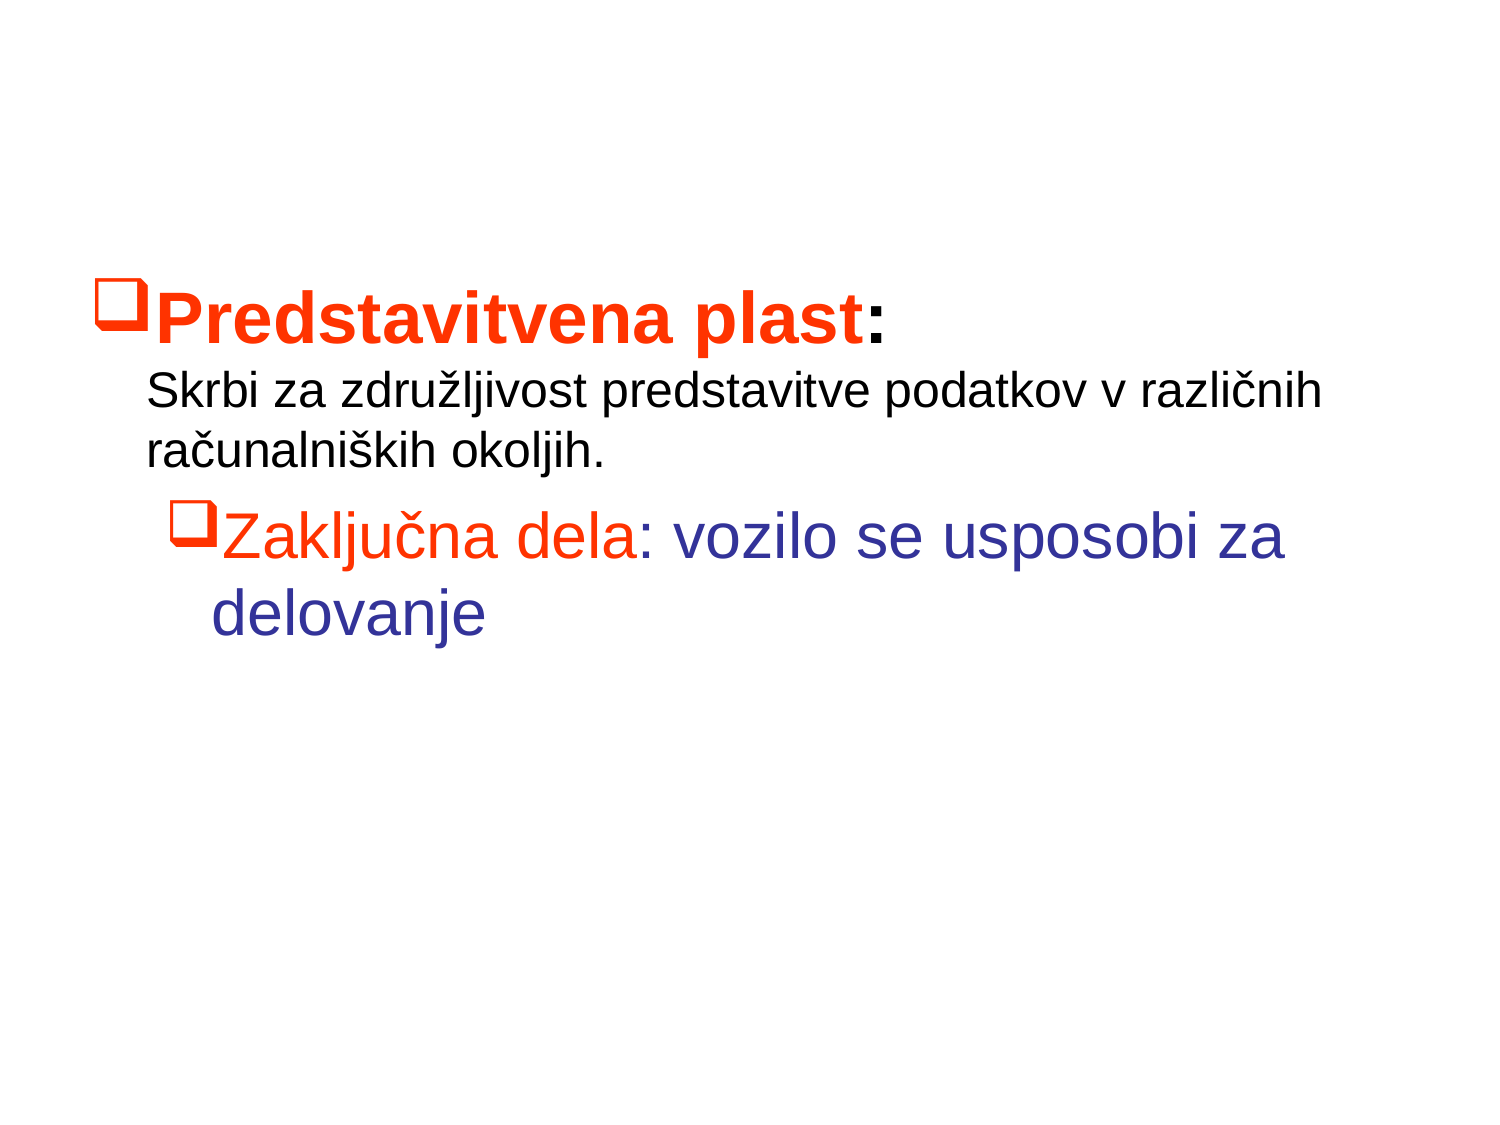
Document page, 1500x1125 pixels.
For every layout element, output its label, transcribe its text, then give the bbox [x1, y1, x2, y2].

list Predstavitvena plast: Skrbi za združljivost predstavitve podatkov v različnih računalniških okoljih. Zaključna dela: vozilo se usposobi za delovanje [75, 262, 1426, 1006]
